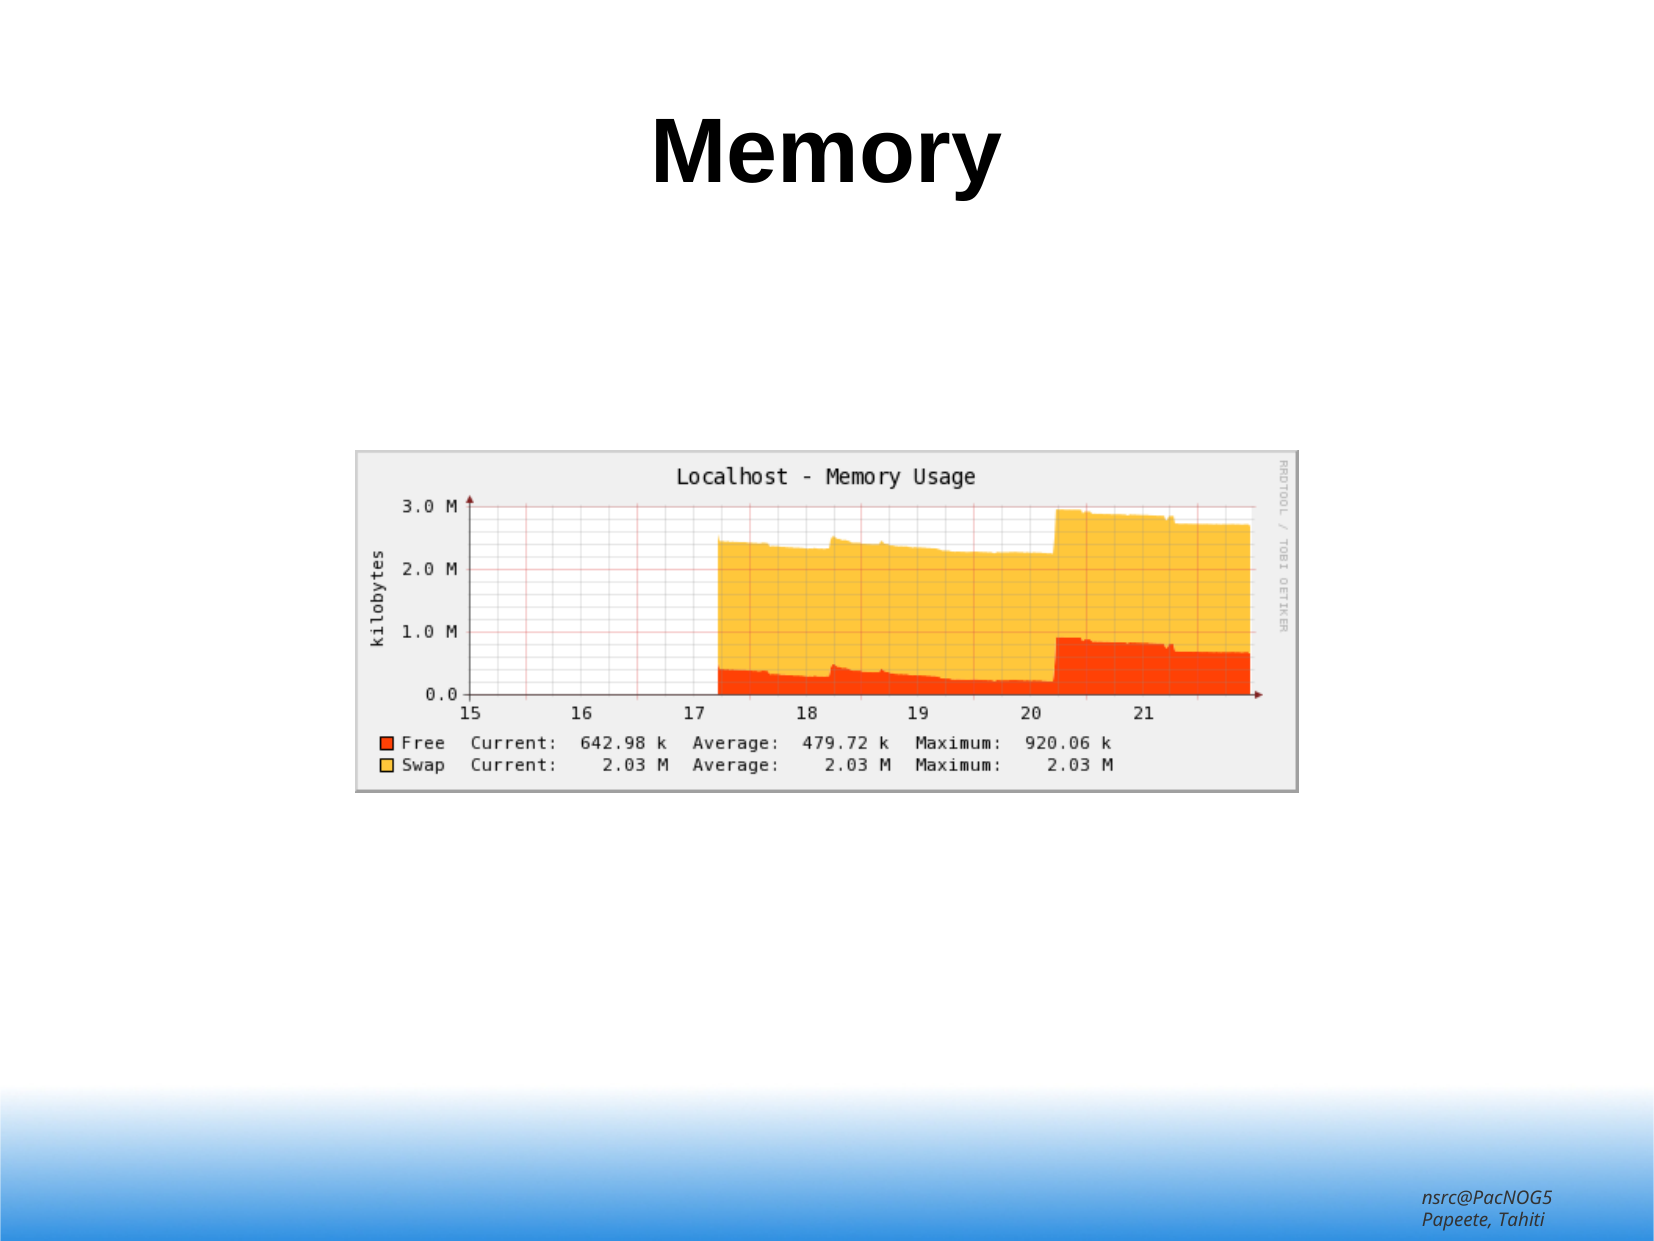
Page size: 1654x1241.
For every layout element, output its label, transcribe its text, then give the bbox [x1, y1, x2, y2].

picture [355, 450, 1299, 793]
title Memory [82, 56, 1571, 249]
picture [0, 1083, 1654, 1241]
